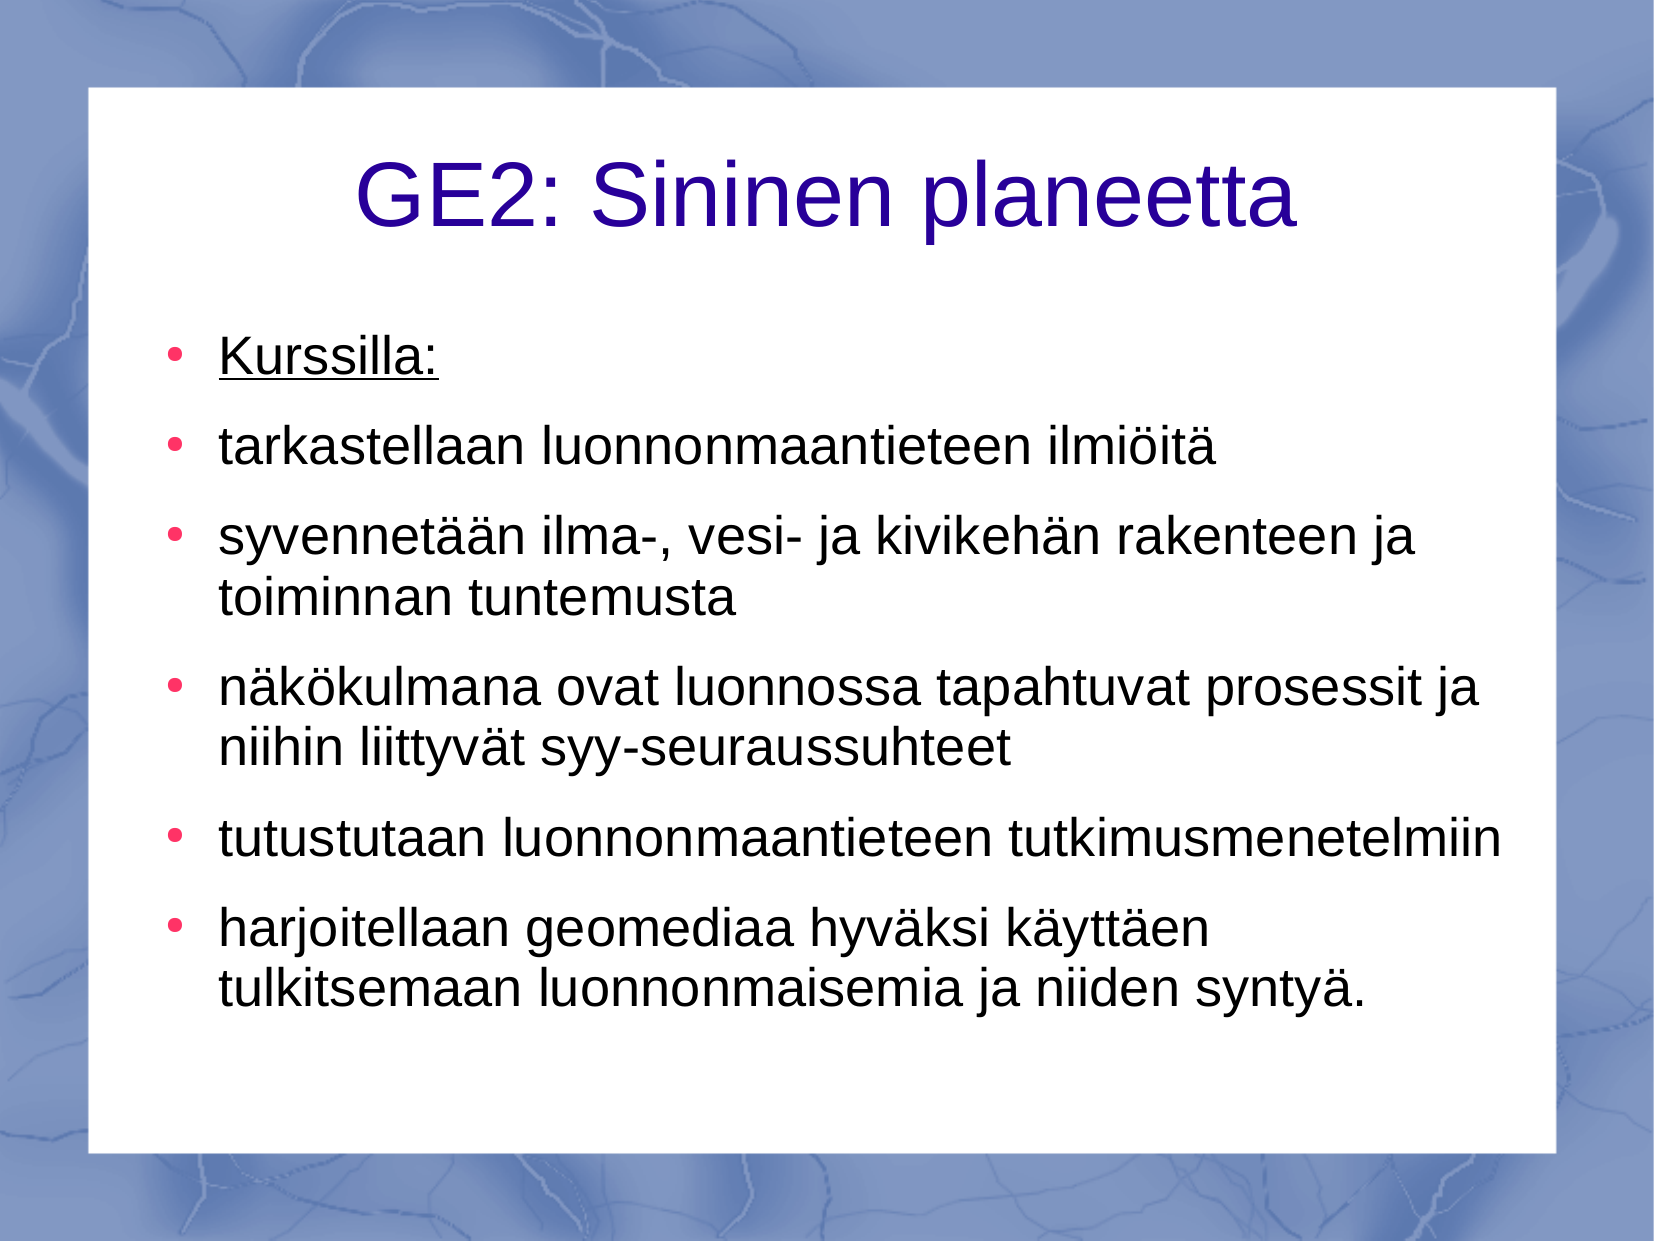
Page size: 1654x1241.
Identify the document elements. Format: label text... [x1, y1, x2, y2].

title GE2: Sininen planeetta [118, 90, 1536, 298]
picture [0, 0, 1654, 1241]
list Kurssilla: tarkastellaan luonnonmaantieteen ilmiöitä syvennetään ilma-, vesi- ja kivikehän rakenteen ja toiminnan tuntemusta näkökulmana ovat luonnossa tapahtuvat prosessit ja niihin liittyvät syy-seuraussuhteet tutustutaan luonnonmaantieteen tutkimusmenetelmiin harjoitellaan geomediaa hyväksi käyttäen tulkitsemaan luonnonmaisemia ja niiden syntyä. [147, 325, 1506, 1045]
